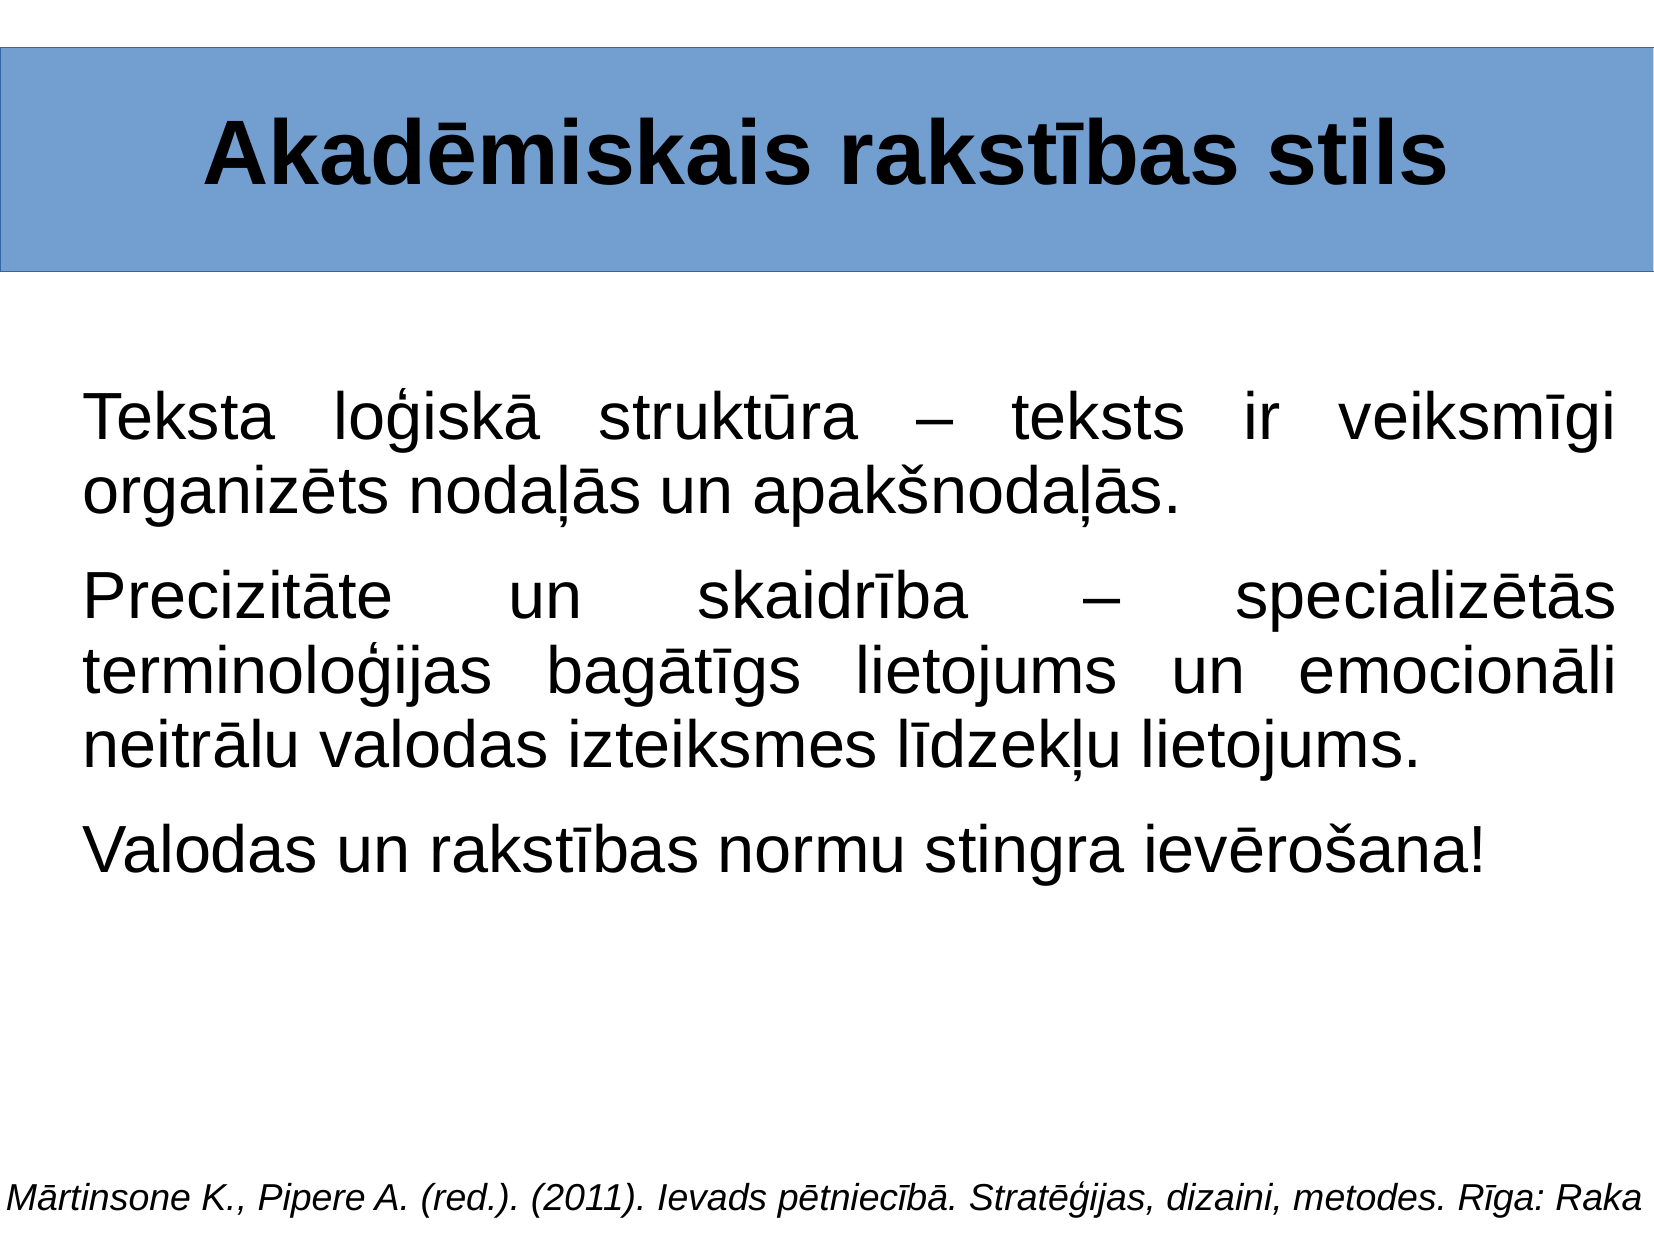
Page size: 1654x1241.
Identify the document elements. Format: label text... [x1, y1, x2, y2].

title Akadēmiskais rakstības stils [82, 49, 1571, 257]
list Teksta loģiskā struktūra – teksts ir veiksmīgi organizēts nodaļās un apakšnodaļās. Precizitāte un skaidrība – specializētās terminoloģijas bagātīgs lietojums un emocionāli neitrālu valodas izteiksmes līdzekļu lietojums. Valodas un rakstības normu stingra ievērošana! [82, 378, 1619, 1099]
text_box Mārtinsone K., Pipere A. (red.). (2011). Ievads pētniecībā. Stratēģijas, dizaini, metodes. Rīga: Raka [0, 1169, 1654, 1227]
text_box [0, 47, 1654, 272]
